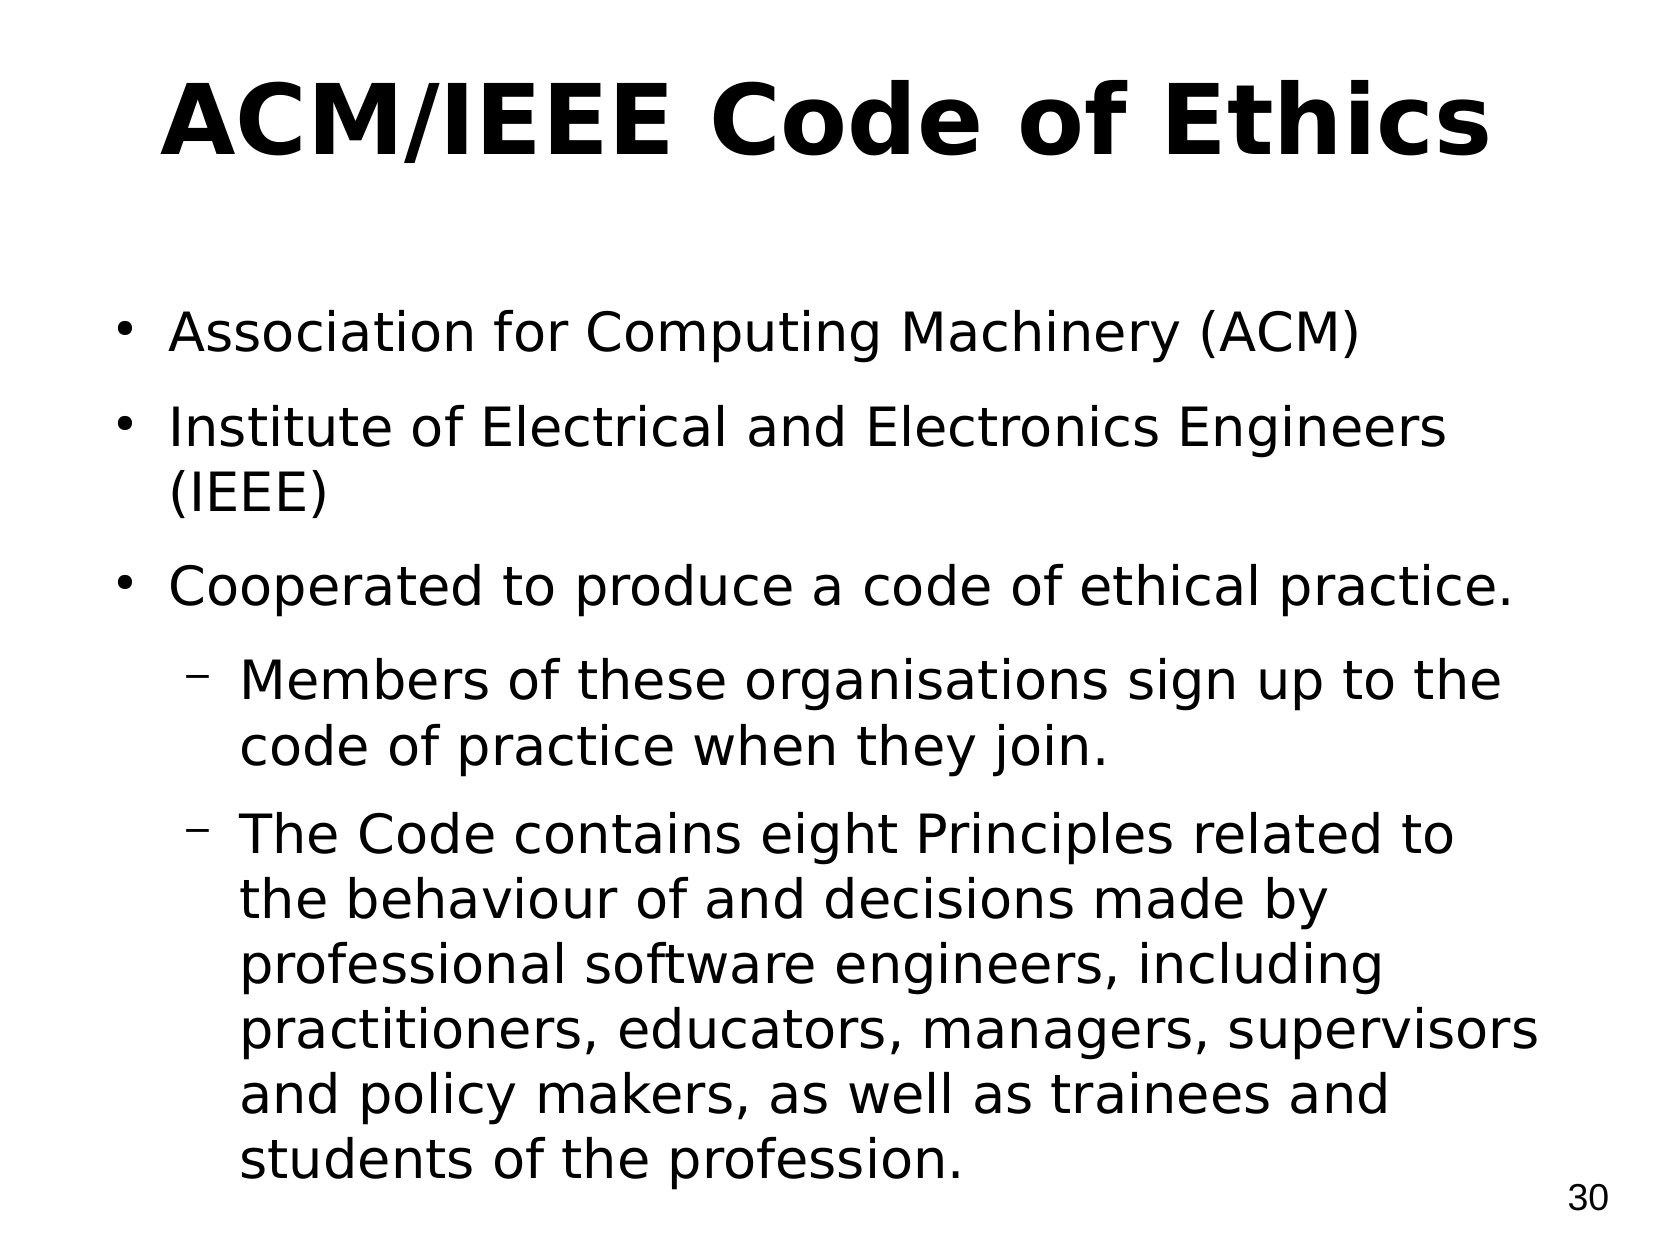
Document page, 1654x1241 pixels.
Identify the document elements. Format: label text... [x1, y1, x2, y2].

list Association for Computing Machinery (ACM) Institute of Electrical and Electronics Engineers (IEEE) Cooperated to produce a code of ethical practice. Members of these organisations sign up to the code of practice when they join. The Code contains eight Principles related to the behaviour of and decisions made by professional software engineers, including practitioners, educators, managers, supervisors and policy makers, as well as trainees and students of the profession. [82, 290, 1571, 1010]
title ACM/IEEE Code of Ethics [82, 49, 1571, 195]
